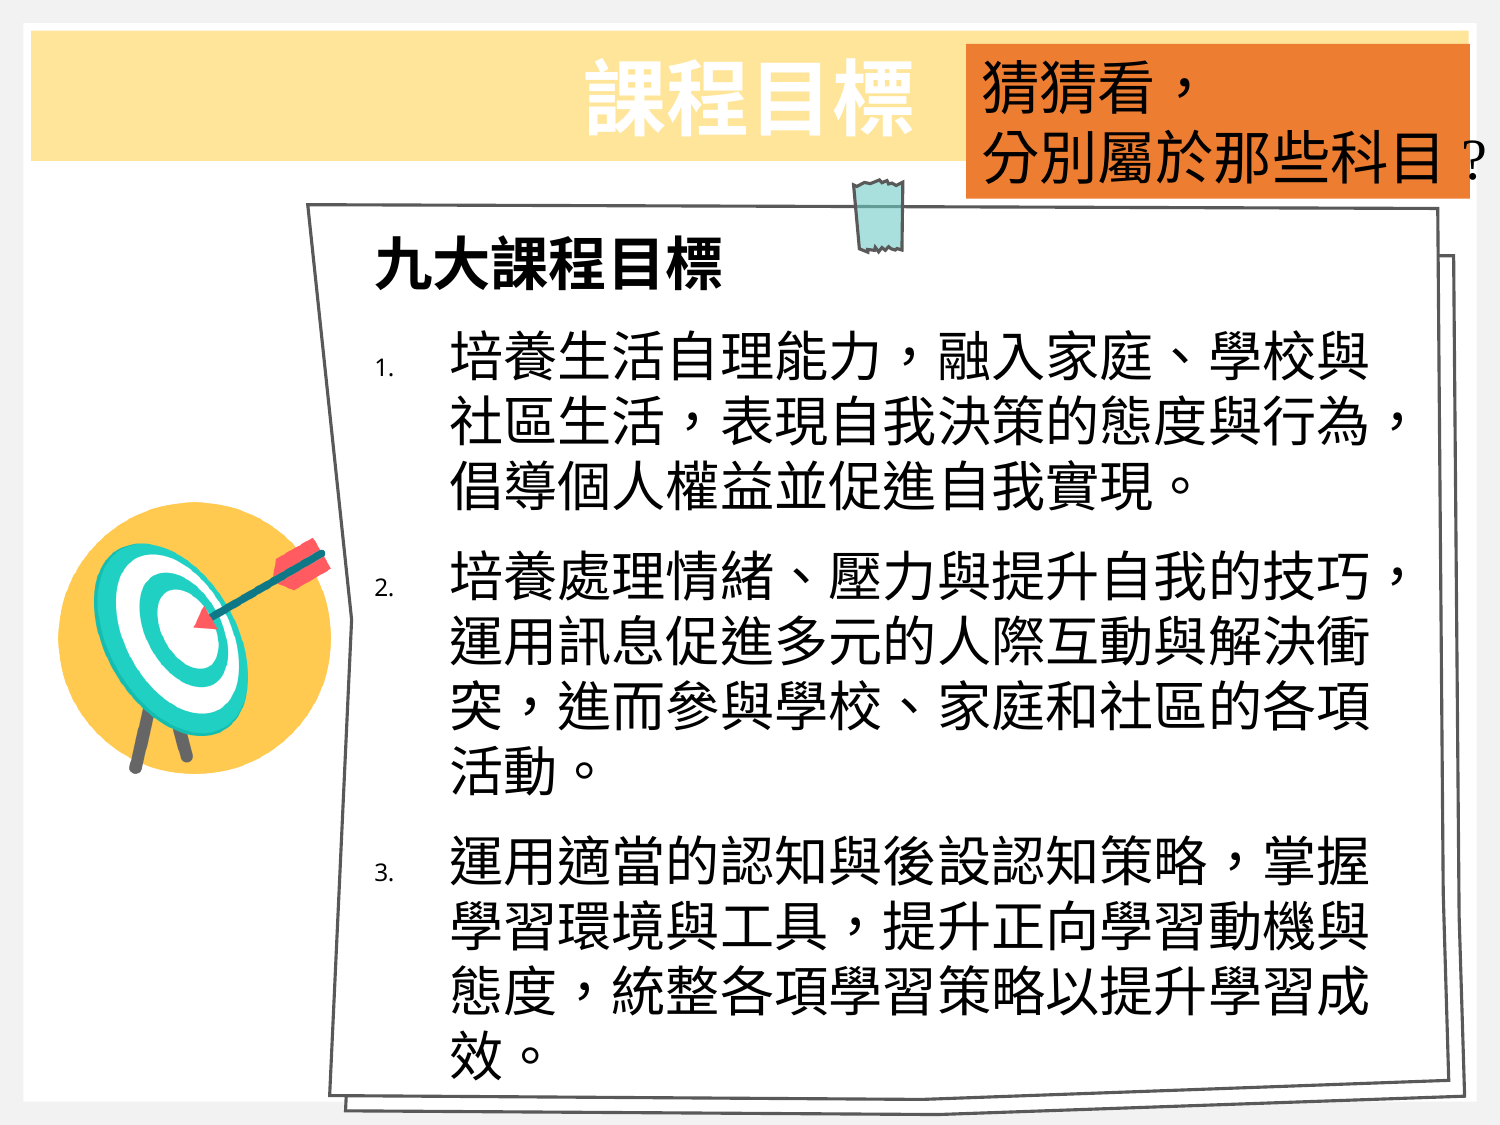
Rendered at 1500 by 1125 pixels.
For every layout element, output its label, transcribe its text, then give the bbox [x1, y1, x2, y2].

text_box [307, 179, 1465, 1115]
text_box 九大課程目標 培養生活自理能力，融入家庭、學校與社區生活，表現自我決策的態度與行為，倡導個人權益並促進自我實現。 培養處理情緒、壓力與提升自我的技巧，運用訊息促進多元的人際互動與解決衝突，進而參與學校、家庭和社區的各項活動。 運用適當的認知與後設認知策略，掌握學習環境與工具，提升正向學習動機與態度，統整各項學習策略以提升學習成效。 [359, 220, 1415, 1095]
text_box 課程目標 [31, 30, 1469, 161]
picture [58, 502, 331, 774]
text_box 猜猜看， 分別屬於那些科目? [966, 43, 1470, 199]
